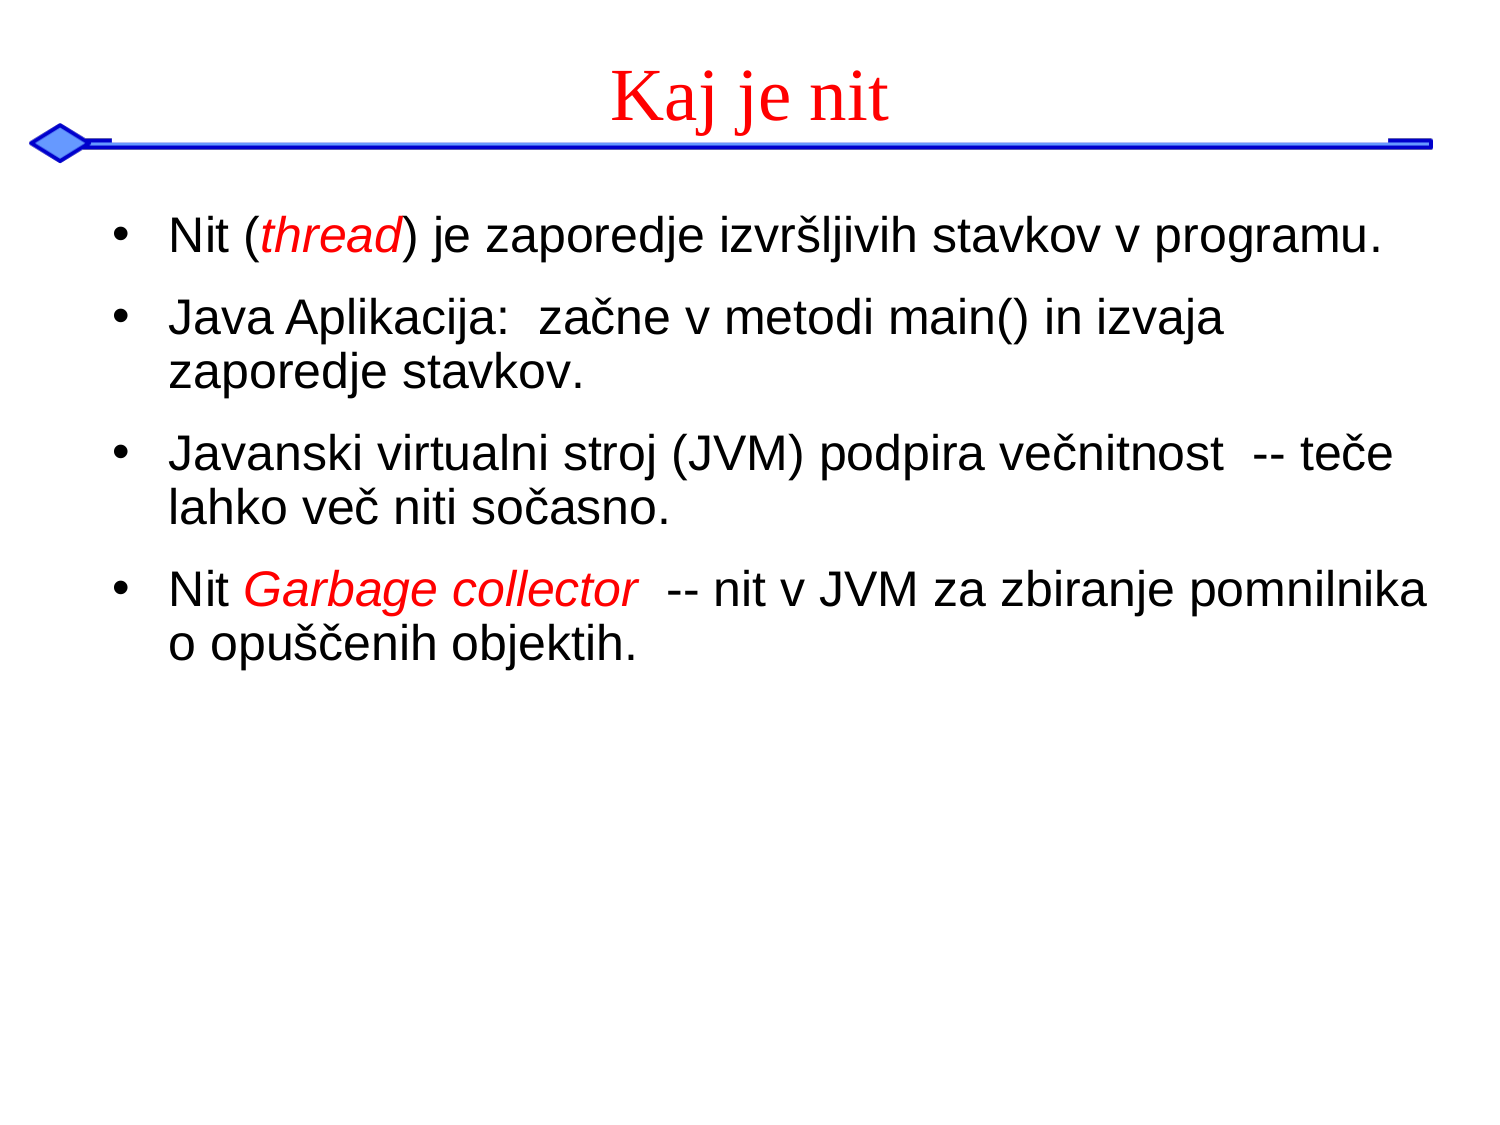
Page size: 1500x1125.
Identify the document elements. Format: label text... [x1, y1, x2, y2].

picture [28, 122, 1434, 164]
list Nit (thread) je zaporedje izvršljivih stavkov v programu. Java Aplikacija: začne v metodi main() in izvaja zaporedje stavkov. Javanski virtualni stroj (JVM) podpira večnitnost -- teče lahko več niti sočasno. Nit Garbage collector -- nit v JVM za zbiranje pomnilnika o opuščenih objektih. [97, 201, 1451, 1020]
title Kaj je nit [111, 37, 1389, 143]
